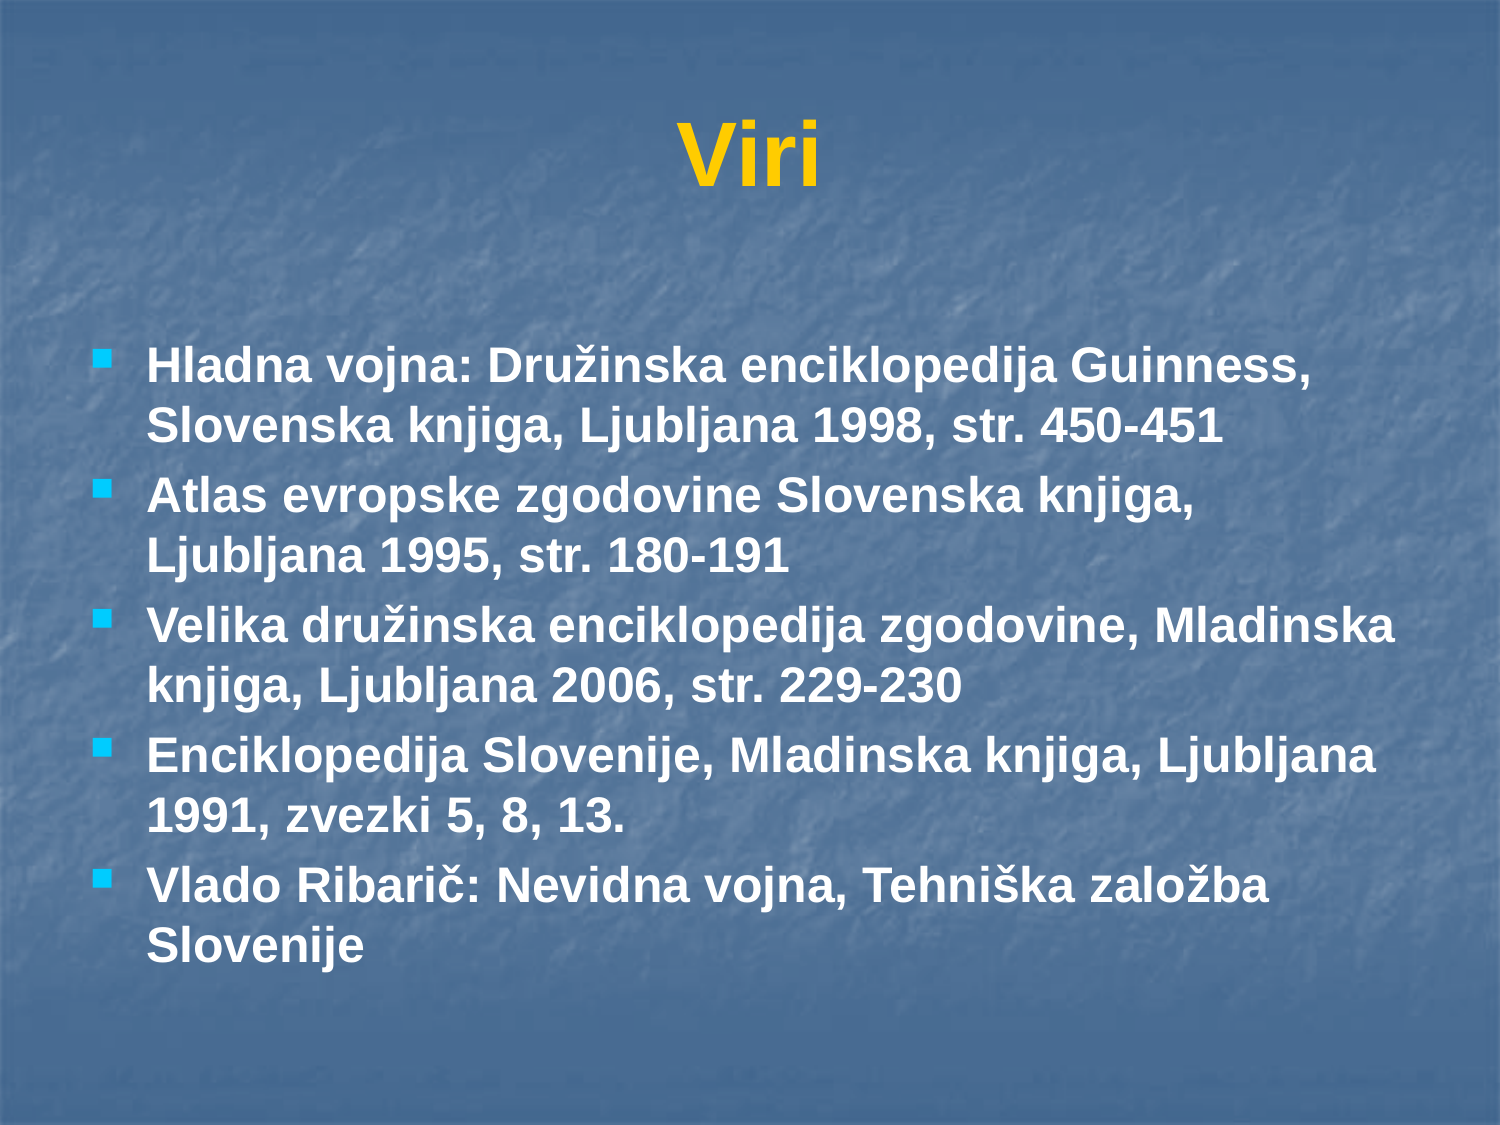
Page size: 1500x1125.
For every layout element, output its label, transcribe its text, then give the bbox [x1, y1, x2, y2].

list Hladna vojna: Družinska enciklopedija Guinness, Slovenska knjiga, Ljubljana 1998, str. 450-451 Atlas evropske zgodovine Slovenska knjiga, Ljubljana 1995, str. 180-191 Velika družinska enciklopedija zgodovine, Mladinska knjiga, Ljubljana 2006, str. 229-230 Enciklopedija Slovenije, Mladinska knjiga, Ljubljana 1991, zvezki 5, 8, 13. Vlado Ribarič: Nevidna vojna, Tehniška založba Slovenije [75, 324, 1425, 1000]
title Viri [75, 62, 1425, 238]
picture [0, 0, 1500, 1125]
